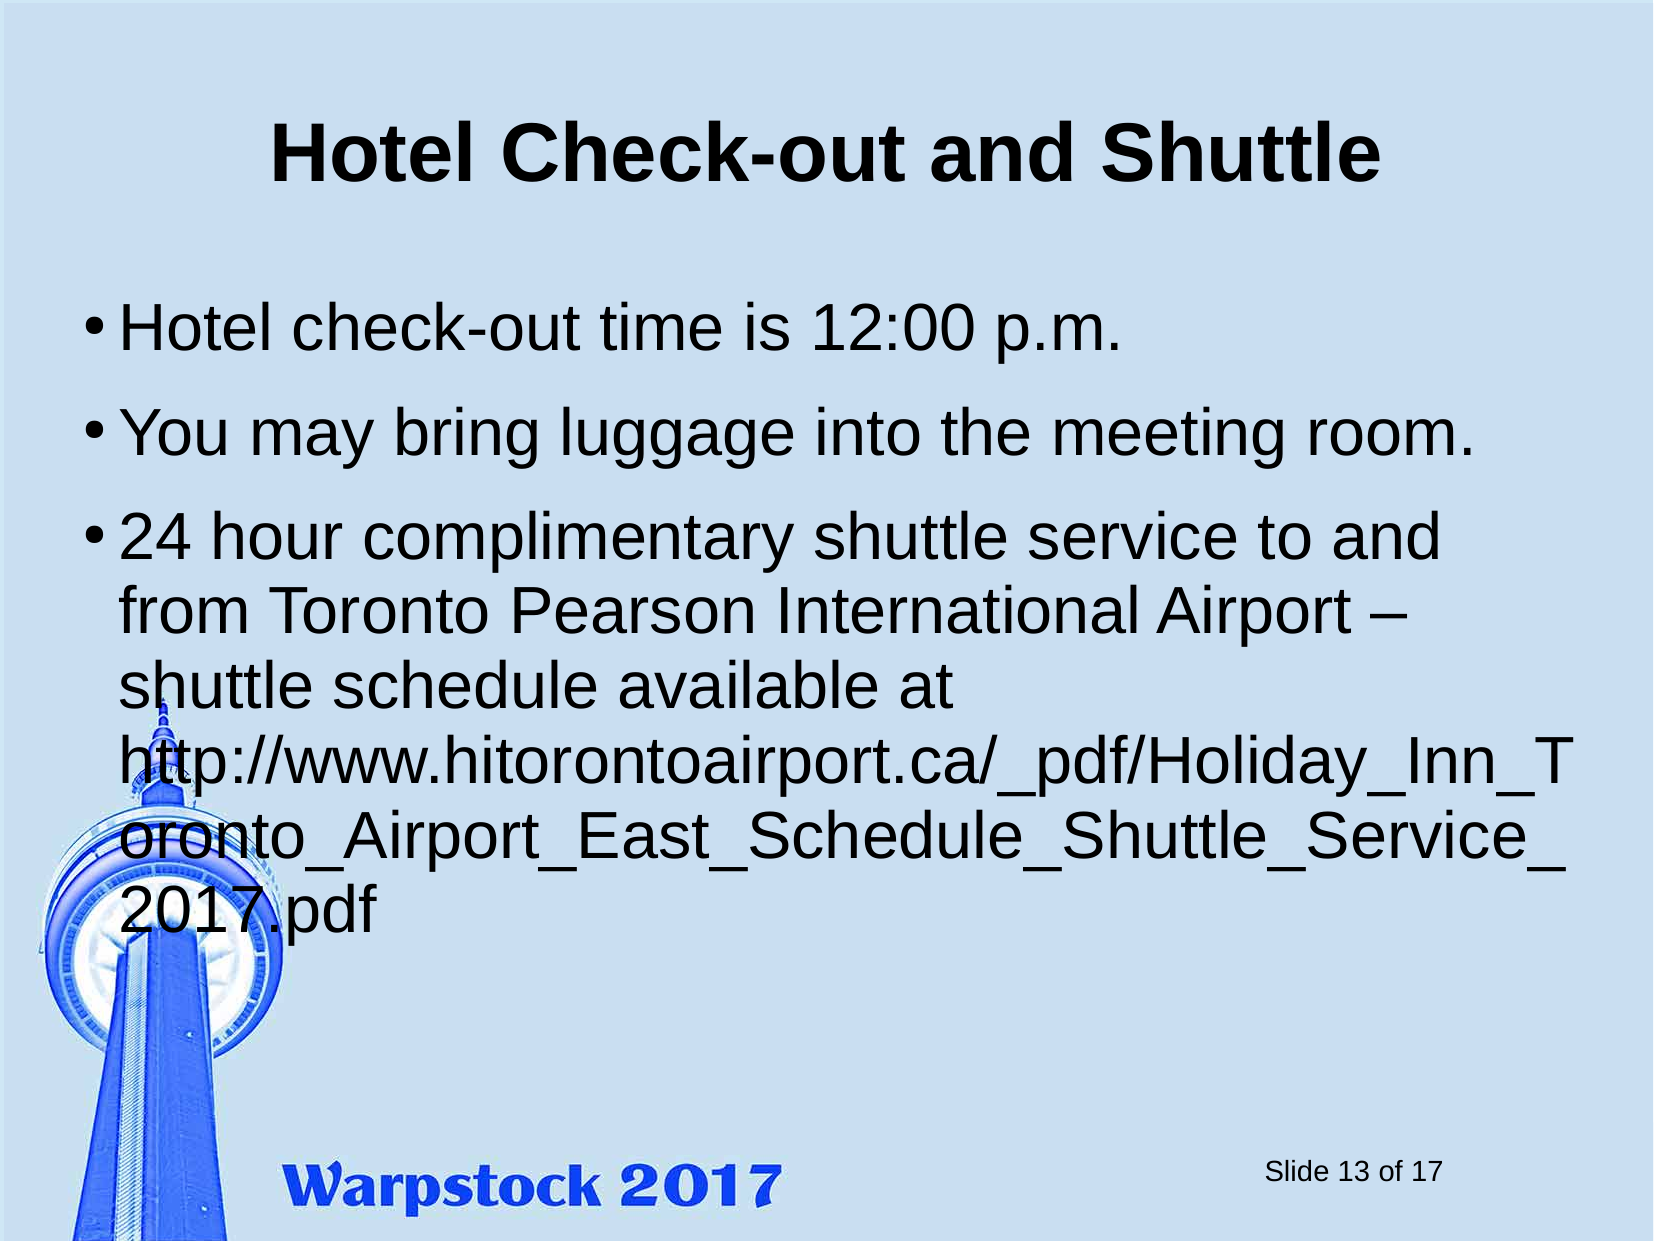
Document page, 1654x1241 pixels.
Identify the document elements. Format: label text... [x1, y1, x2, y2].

title Hotel Check-out and Shuttle [82, 49, 1571, 257]
list Hotel check-out time is 12:00 p.m. You may bring luggage into the meeting room. 24 hour complimentary shuttle service to and from Toronto Pearson International Airport – shuttle schedule available at http://www.hitorontoairport.ca/_pdf/Holiday_Inn_Toronto_Airport_East_Schedule_Shuttle_Service_2017.pdf [82, 290, 1571, 1010]
picture [4, 3, 1654, 1241]
